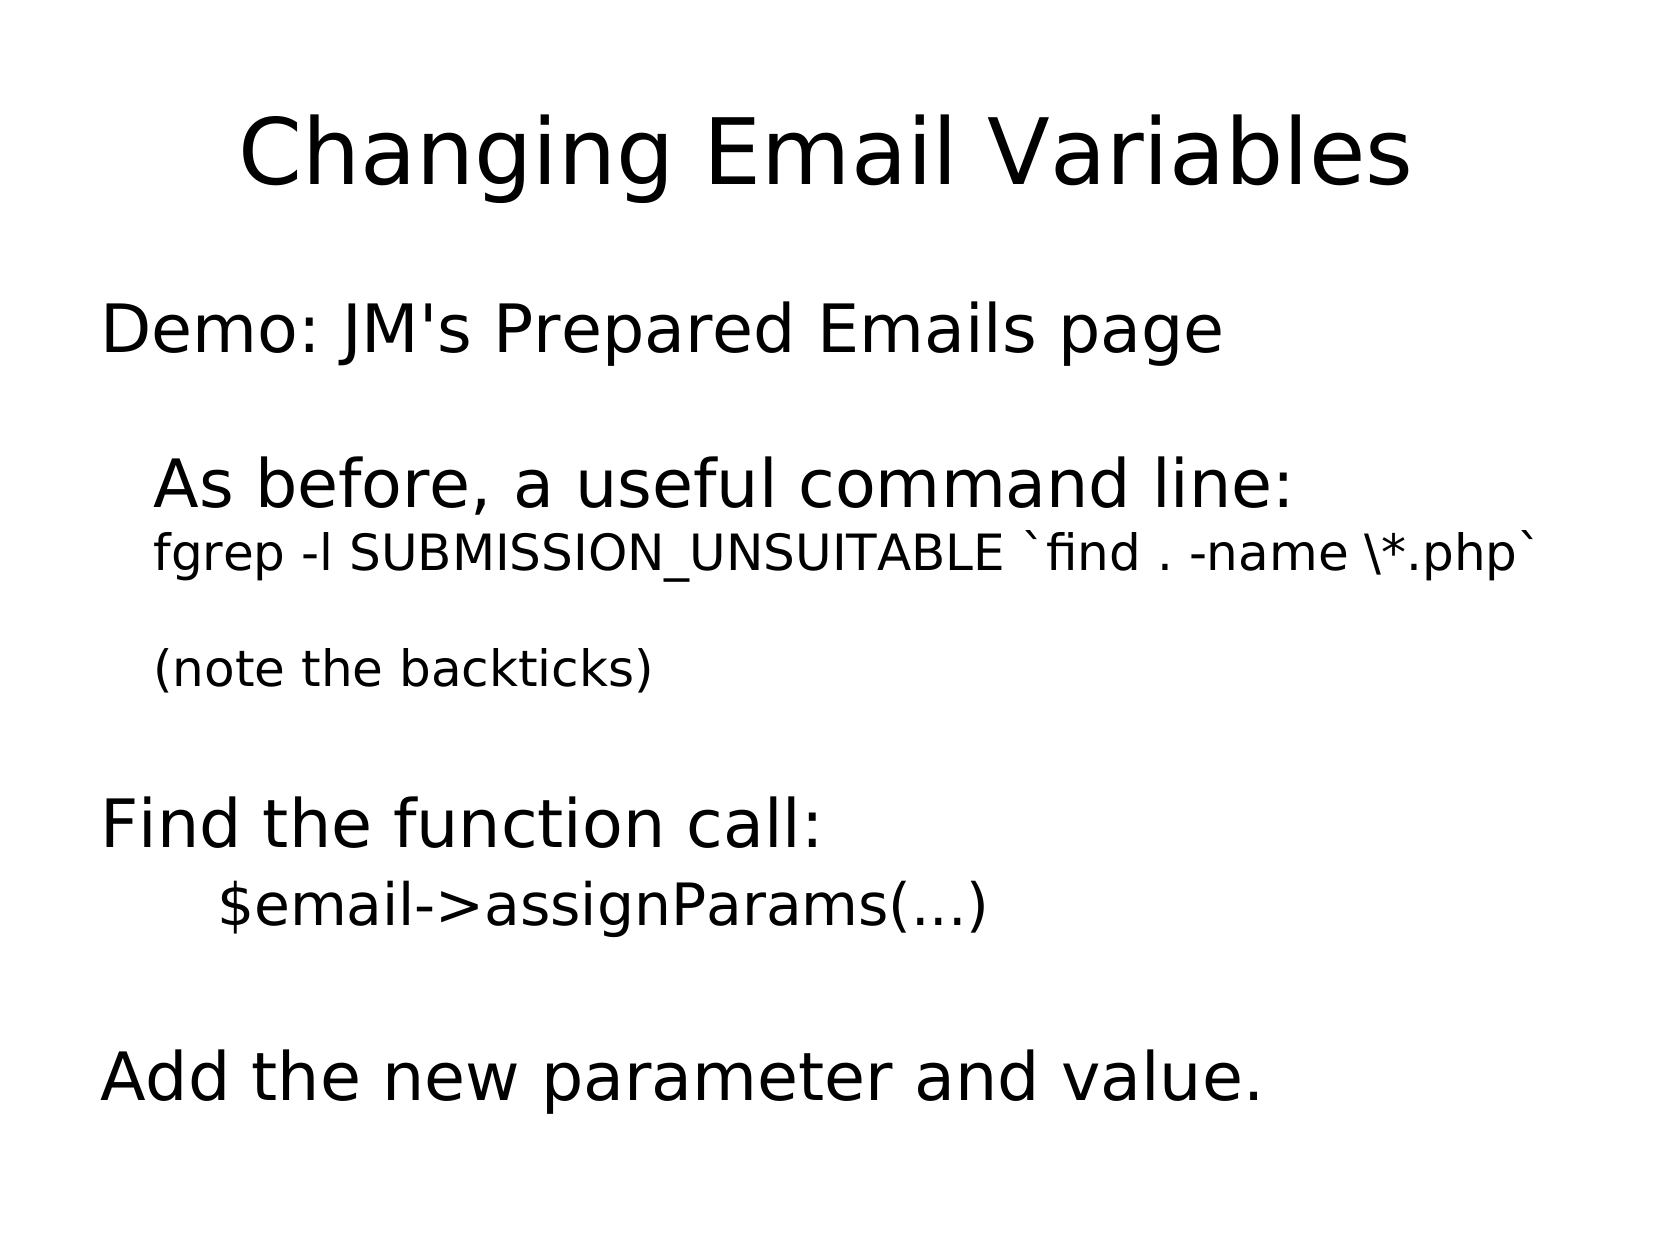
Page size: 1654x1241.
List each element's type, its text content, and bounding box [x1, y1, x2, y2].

title Changing Email Variables [82, 56, 1571, 250]
list Demo: JM's Prepared Emails page As before, a useful command line: fgrep -l SUBMISSION_UNSUITABLE `find . -name \*.php` (note the backticks) Find the function call: $email->assignParams(...) Add the new parameter and value. [82, 290, 1571, 1117]
